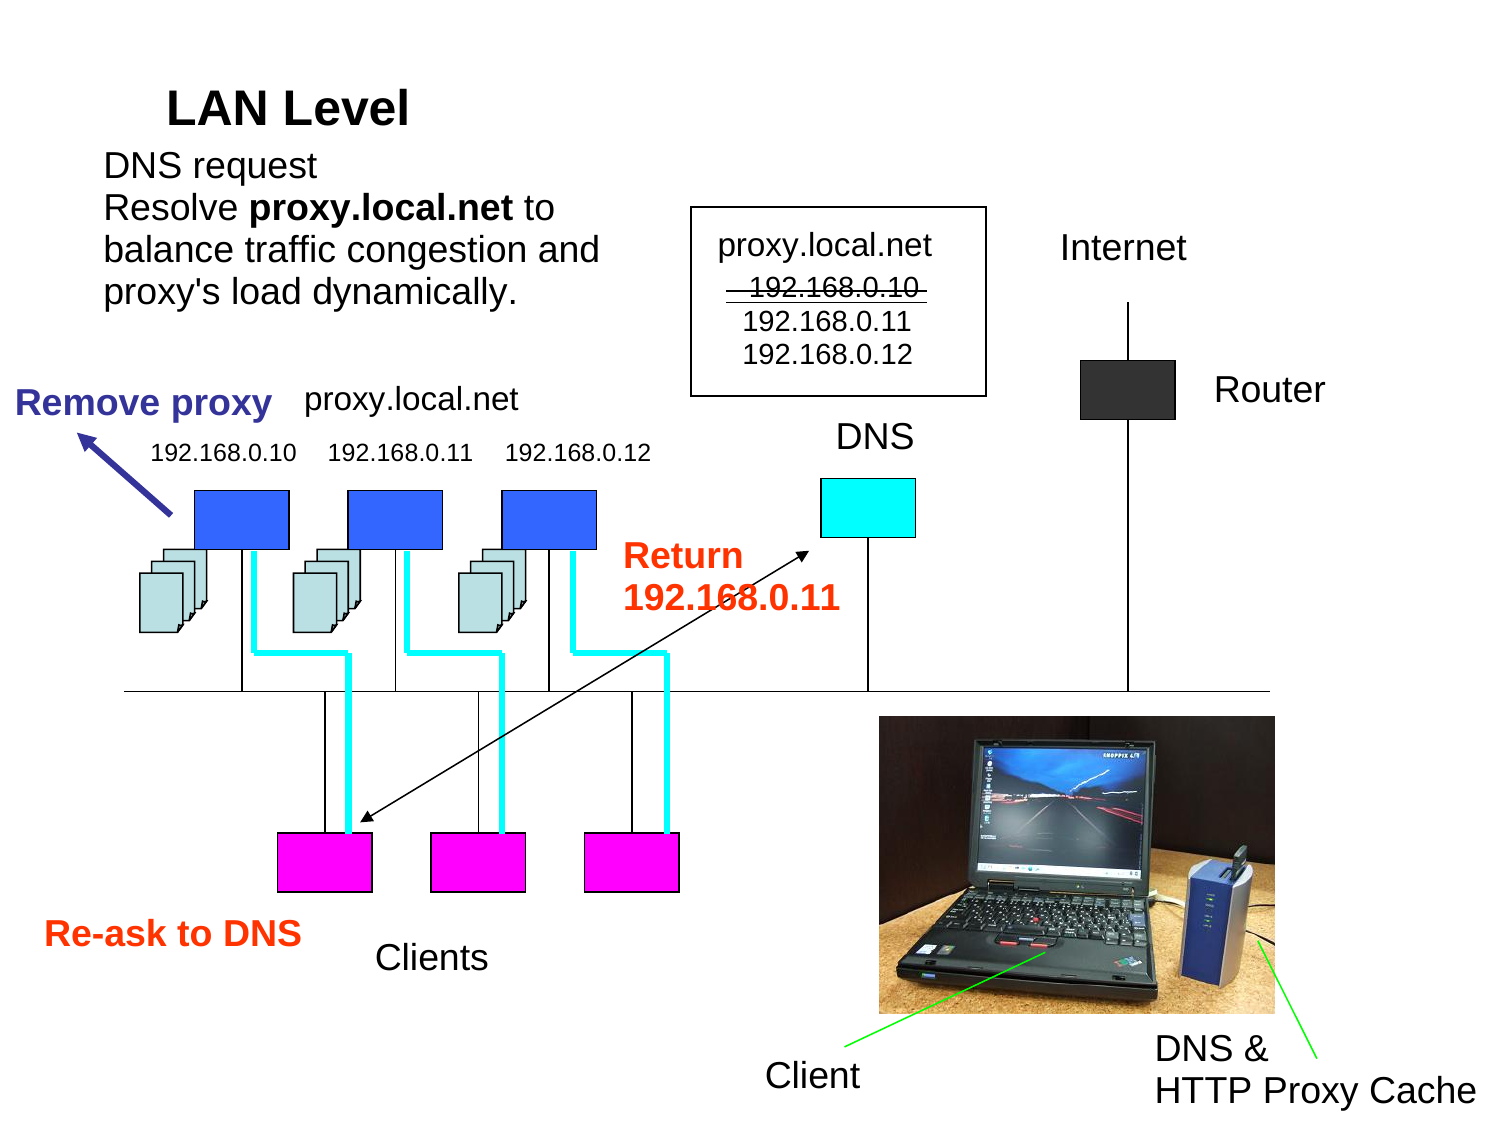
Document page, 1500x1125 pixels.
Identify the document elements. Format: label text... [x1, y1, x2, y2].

text_box Internet [1058, 218, 1353, 277]
text_box DNS [820, 412, 940, 466]
text_box [430, 833, 526, 893]
text_box Router [1198, 360, 1368, 419]
text_box [277, 833, 373, 893]
text_box 192.168.0.10 [135, 431, 312, 475]
text_box proxy.local.net 192.168.0.10 192.168.0.11 192.168.0.12 [702, 218, 985, 395]
text_box [458, 490, 597, 633]
text_box [584, 833, 680, 893]
text_box [820, 478, 916, 527]
text_box [1080, 360, 1176, 420]
text_box proxy.local.net 192.168.0.10 192.168.0.11 192.168.0.12 [702, 218, 1058, 412]
text_box proxy.local.net [289, 372, 691, 425]
title LAN Level [75, 54, 502, 161]
text_box Re-ask to DNS [29, 904, 420, 963]
text_box Clients [360, 928, 550, 987]
text_box [293, 490, 443, 633]
text_box Remove proxy [0, 373, 319, 431]
text_box 192.168.0.11 [312, 431, 490, 475]
text_box DNS request Resolve proxy.local.net to balance traffic congestion and proxy's load dynamically. [88, 137, 656, 321]
text_box [139, 490, 290, 633]
picture [879, 716, 1275, 1015]
text_box Return 192.168.0.11 [608, 527, 999, 627]
text_box DNS & HTTP Proxy Cache [1139, 1019, 1500, 1120]
text_box 192.168.0.12 [490, 431, 691, 475]
text_box Client [749, 1046, 939, 1105]
